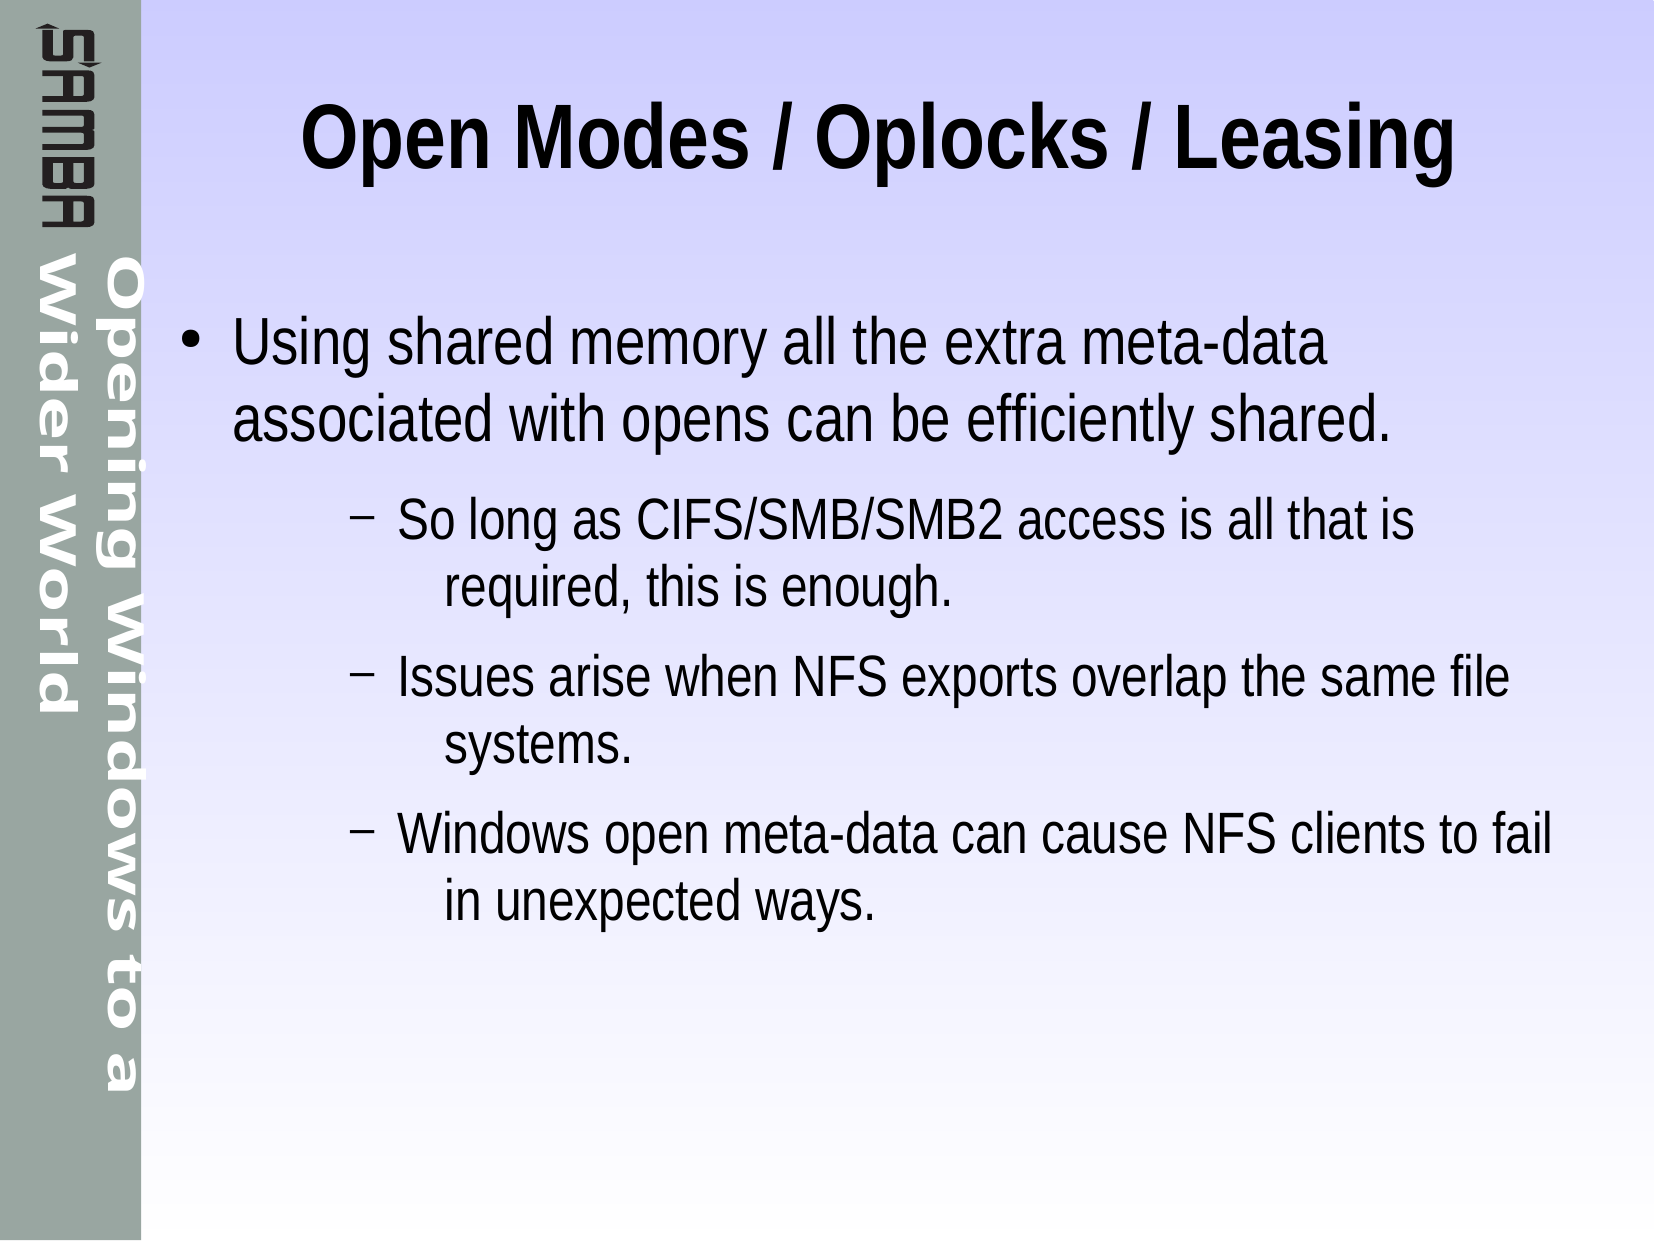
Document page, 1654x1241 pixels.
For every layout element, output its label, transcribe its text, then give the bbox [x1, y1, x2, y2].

list Using shared memory all the extra meta-data associated with opens can be efficiently shared. So long as CIFS/SMB/SMB2 access is all that is required, this is enough. Issues arise when NFS exports overlap the same file systems. Windows open meta-data can cause NFS clients to fail in unexpected ways. [161, 302, 1574, 1211]
title Open Modes / Oplocks / Leasing [173, 28, 1586, 243]
